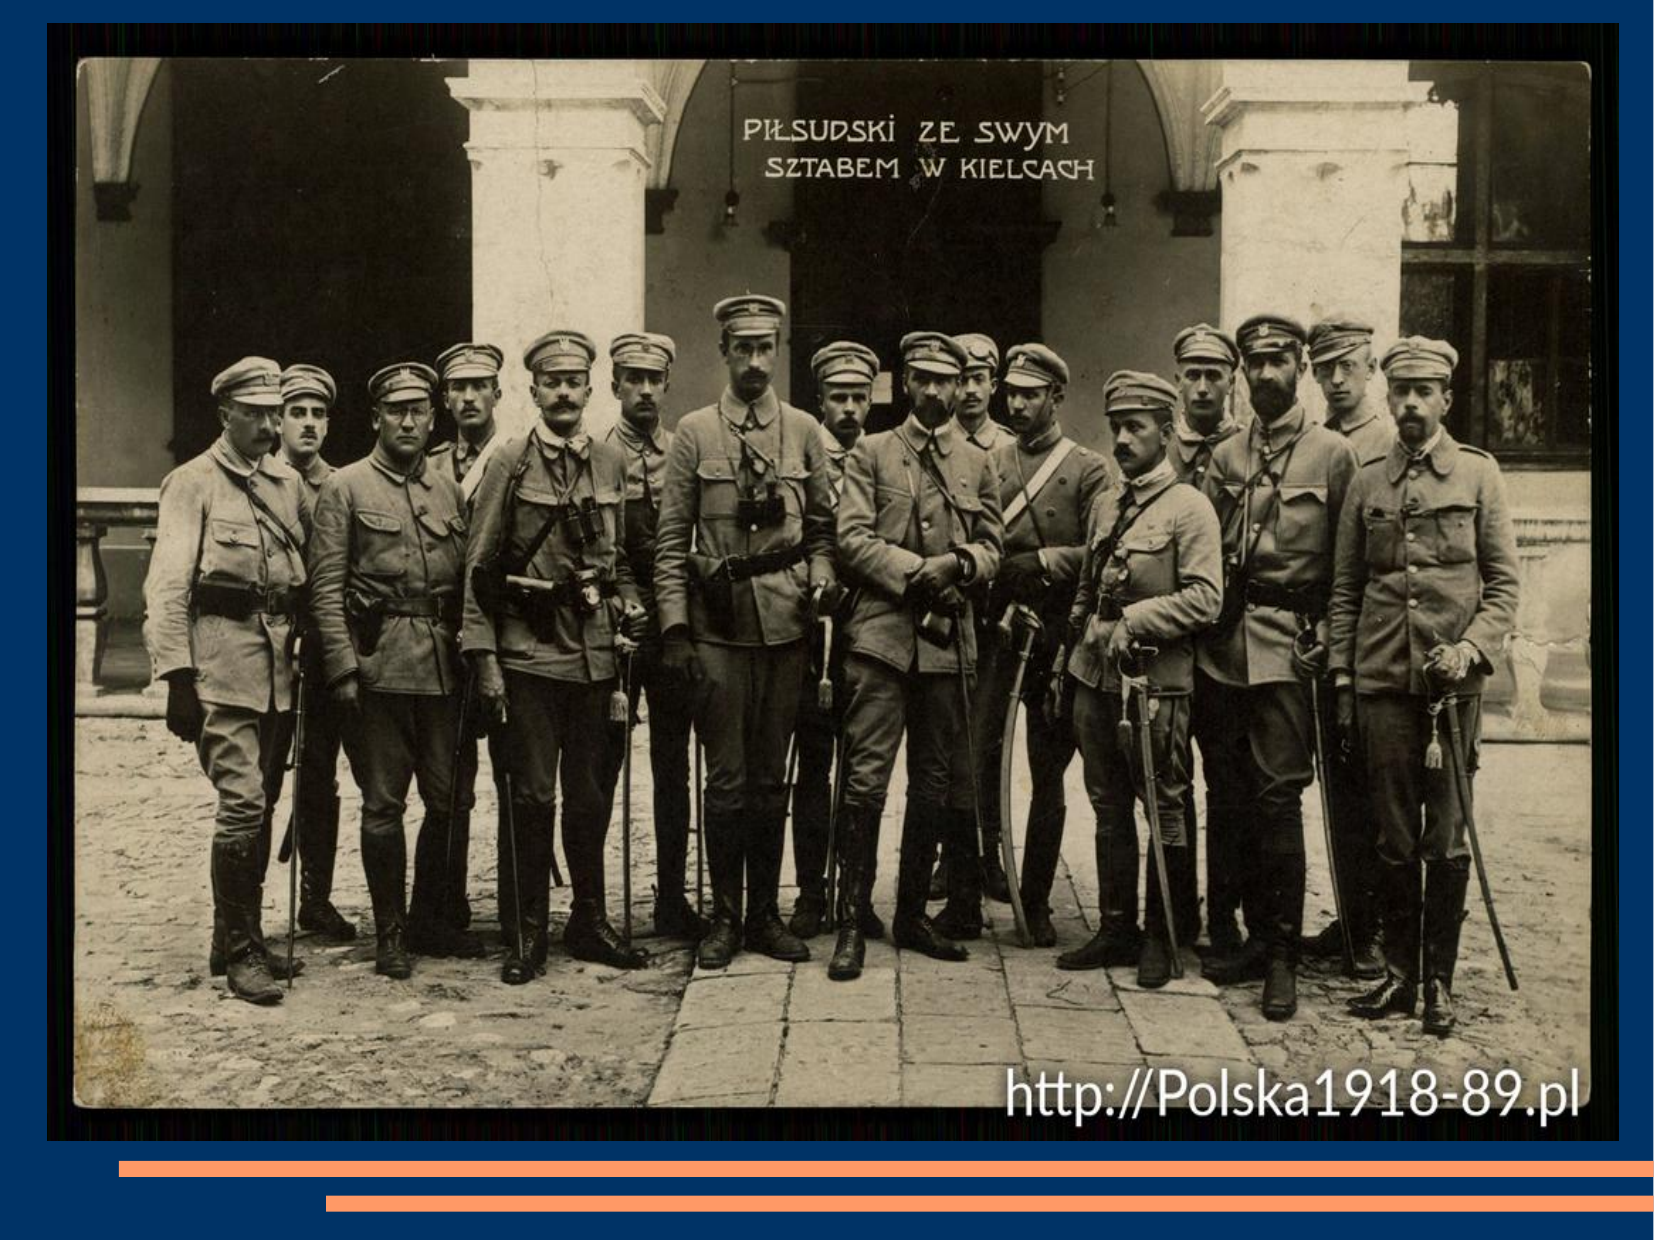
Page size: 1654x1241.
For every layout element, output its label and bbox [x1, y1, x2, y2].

picture [47, 23, 1619, 1141]
